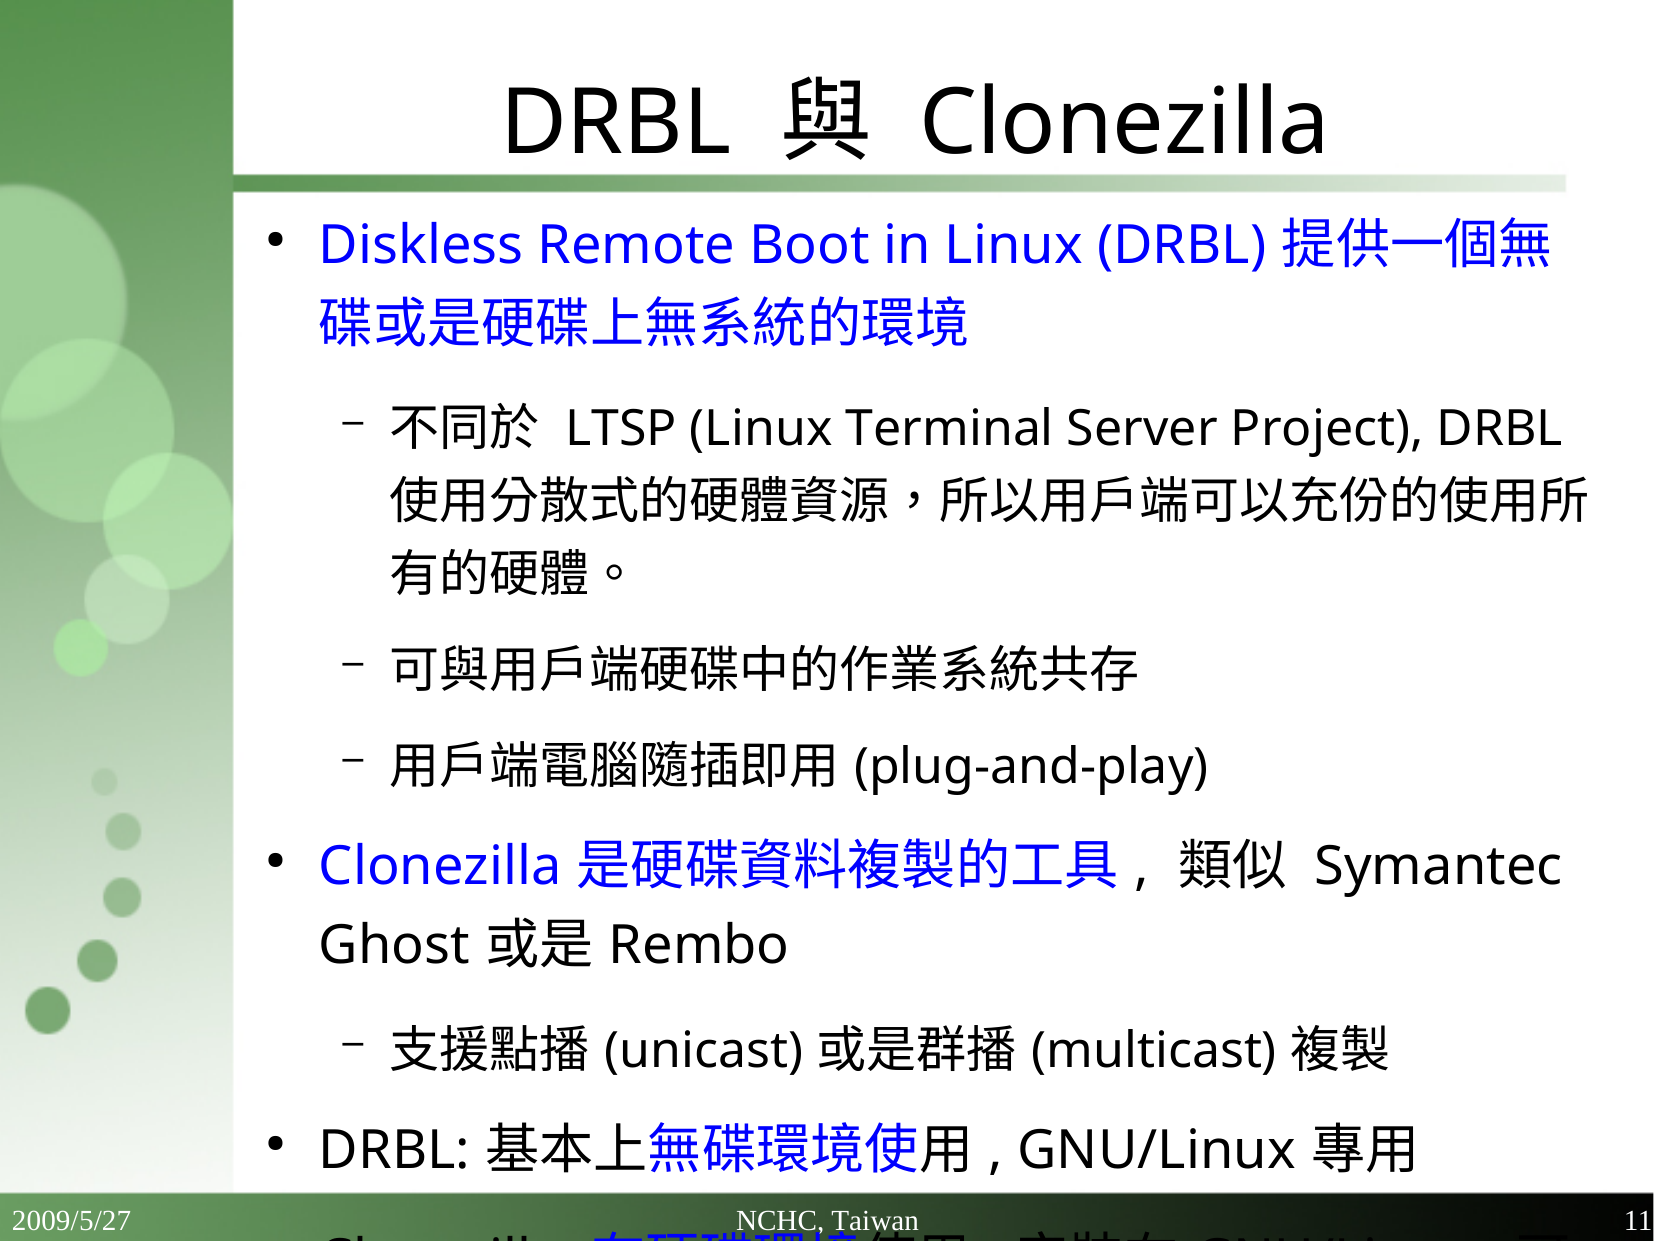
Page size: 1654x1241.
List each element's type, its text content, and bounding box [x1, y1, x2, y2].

picture [0, 0, 1654, 1241]
list Diskless Remote Boot in Linux (DRBL)提供一個無碟或是硬碟上無系統的環境 不同於 LTSP (Linux Terminal Server Project), DRBL使用分散式的硬體資源，所以用戶端可以充份的使用所有的硬體。 可與用戶端硬碟中的作業系統共存 用戶端電腦隨插即用(plug-and-play) Clonezilla是硬碟資料複製的工具, 類似 Symantec Ghost或是Rembo 支援點播(unicast)或是群播(multicast)複製 DRBL:基本上無碟環境使用, GNU/Linux專用 Clonezilla:有硬碟環境使用,安裝在GNU/Linux, 可以佈署Linux/微軟 Windows/Mac OS(Intel base) [248, 200, 1607, 1137]
title DRBL 與 Clonezilla [236, 49, 1595, 178]
